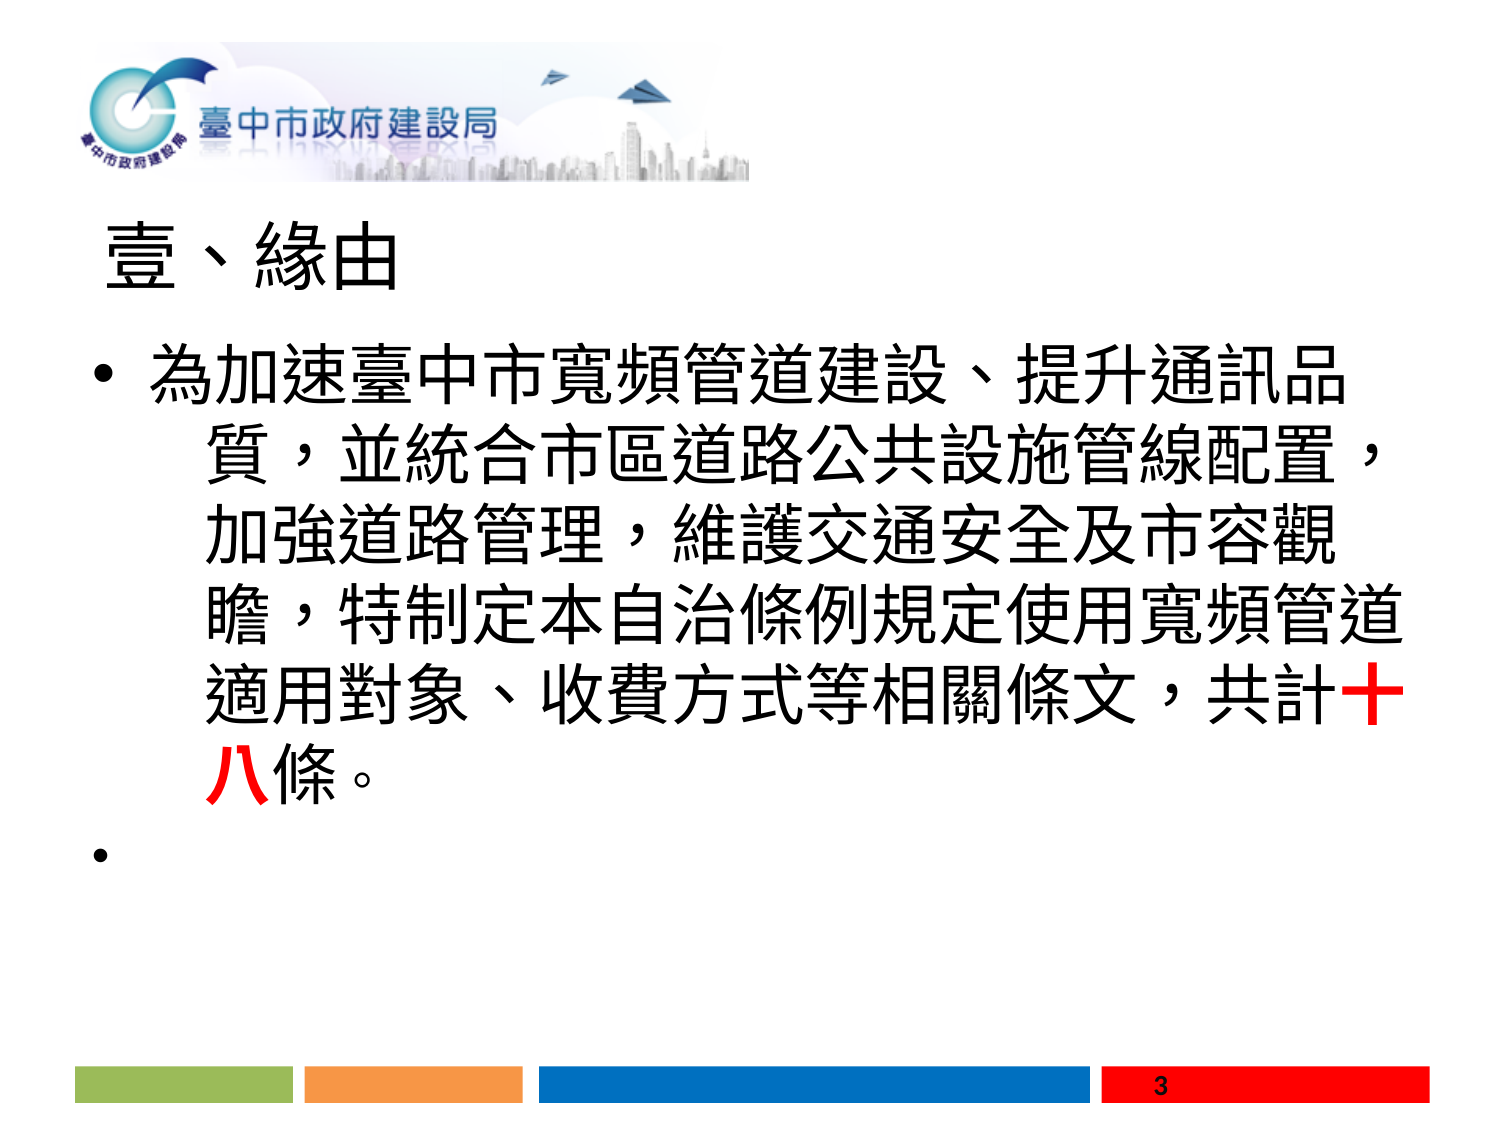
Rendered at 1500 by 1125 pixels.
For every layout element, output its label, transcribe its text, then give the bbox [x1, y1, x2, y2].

list 為加速臺中市寬頻管道建設、提升通訊品質，並統合市區道路公共設施管線配置，加強道路管理，維護交通安全及市容觀瞻，特制定本自治條例規定使用寬頻管道適用對象、收費方式等相關條文，共計十八條。 [76, 324, 1427, 917]
text_box 壹、緣由 [88, 184, 1353, 325]
text_box [512, 1042, 988, 1103]
text_box [1138, 1053, 1489, 1114]
